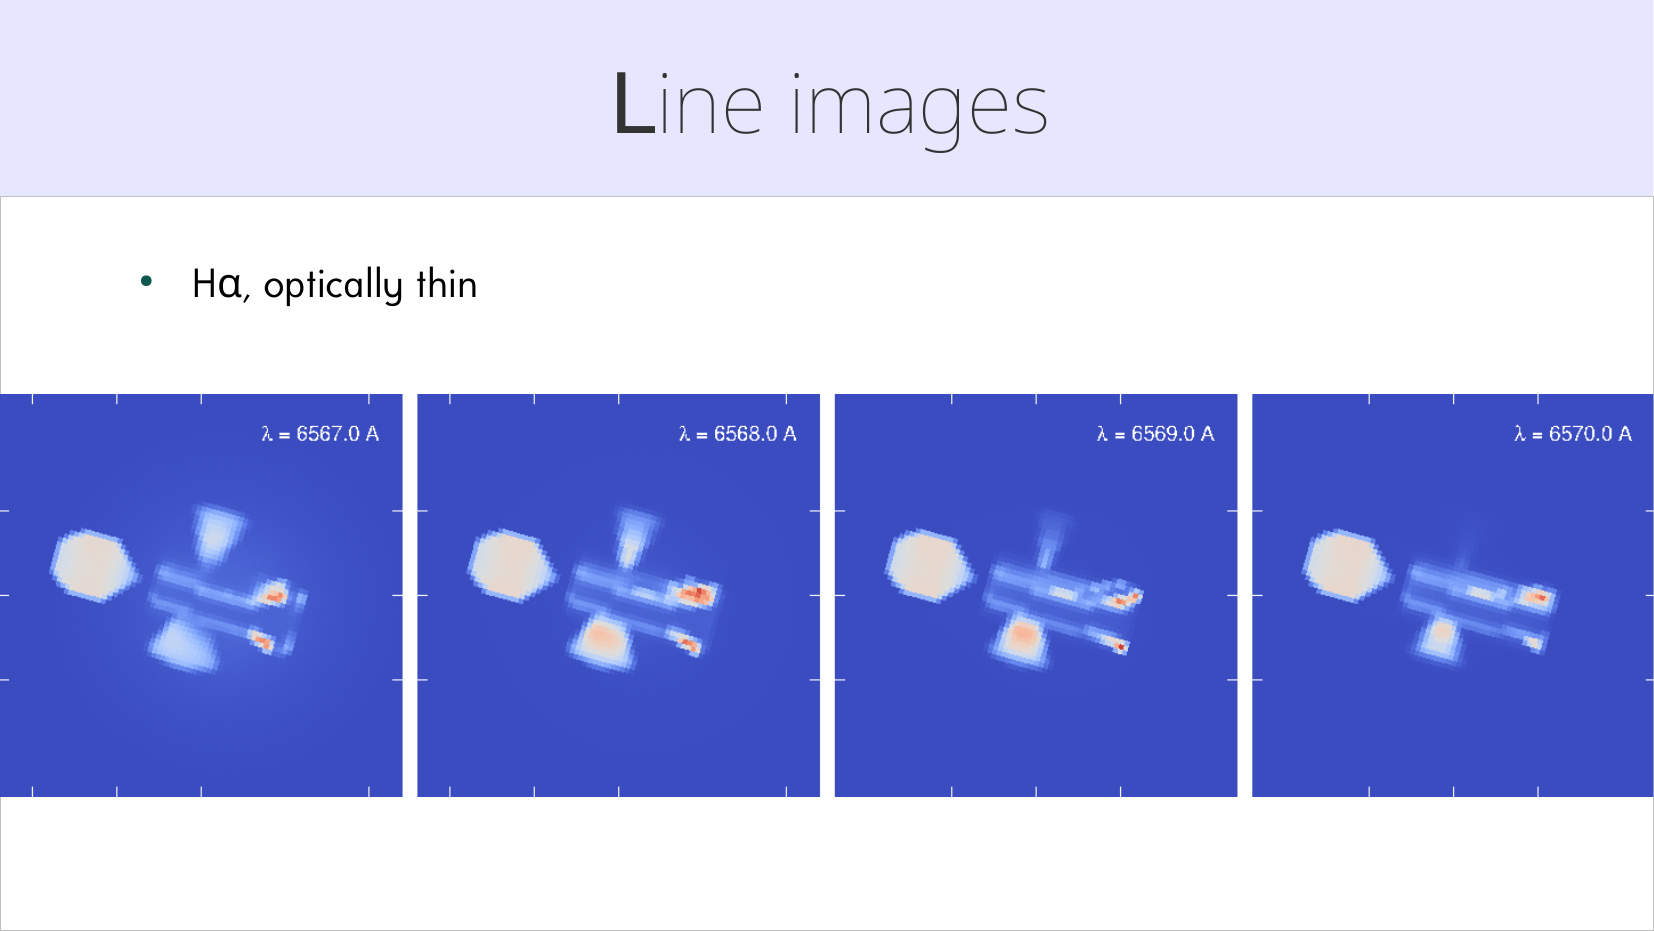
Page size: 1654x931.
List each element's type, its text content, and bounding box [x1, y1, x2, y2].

list Hα, optically thin [121, 258, 1534, 394]
picture [0, 394, 1654, 797]
title Line images [124, 23, 1537, 179]
